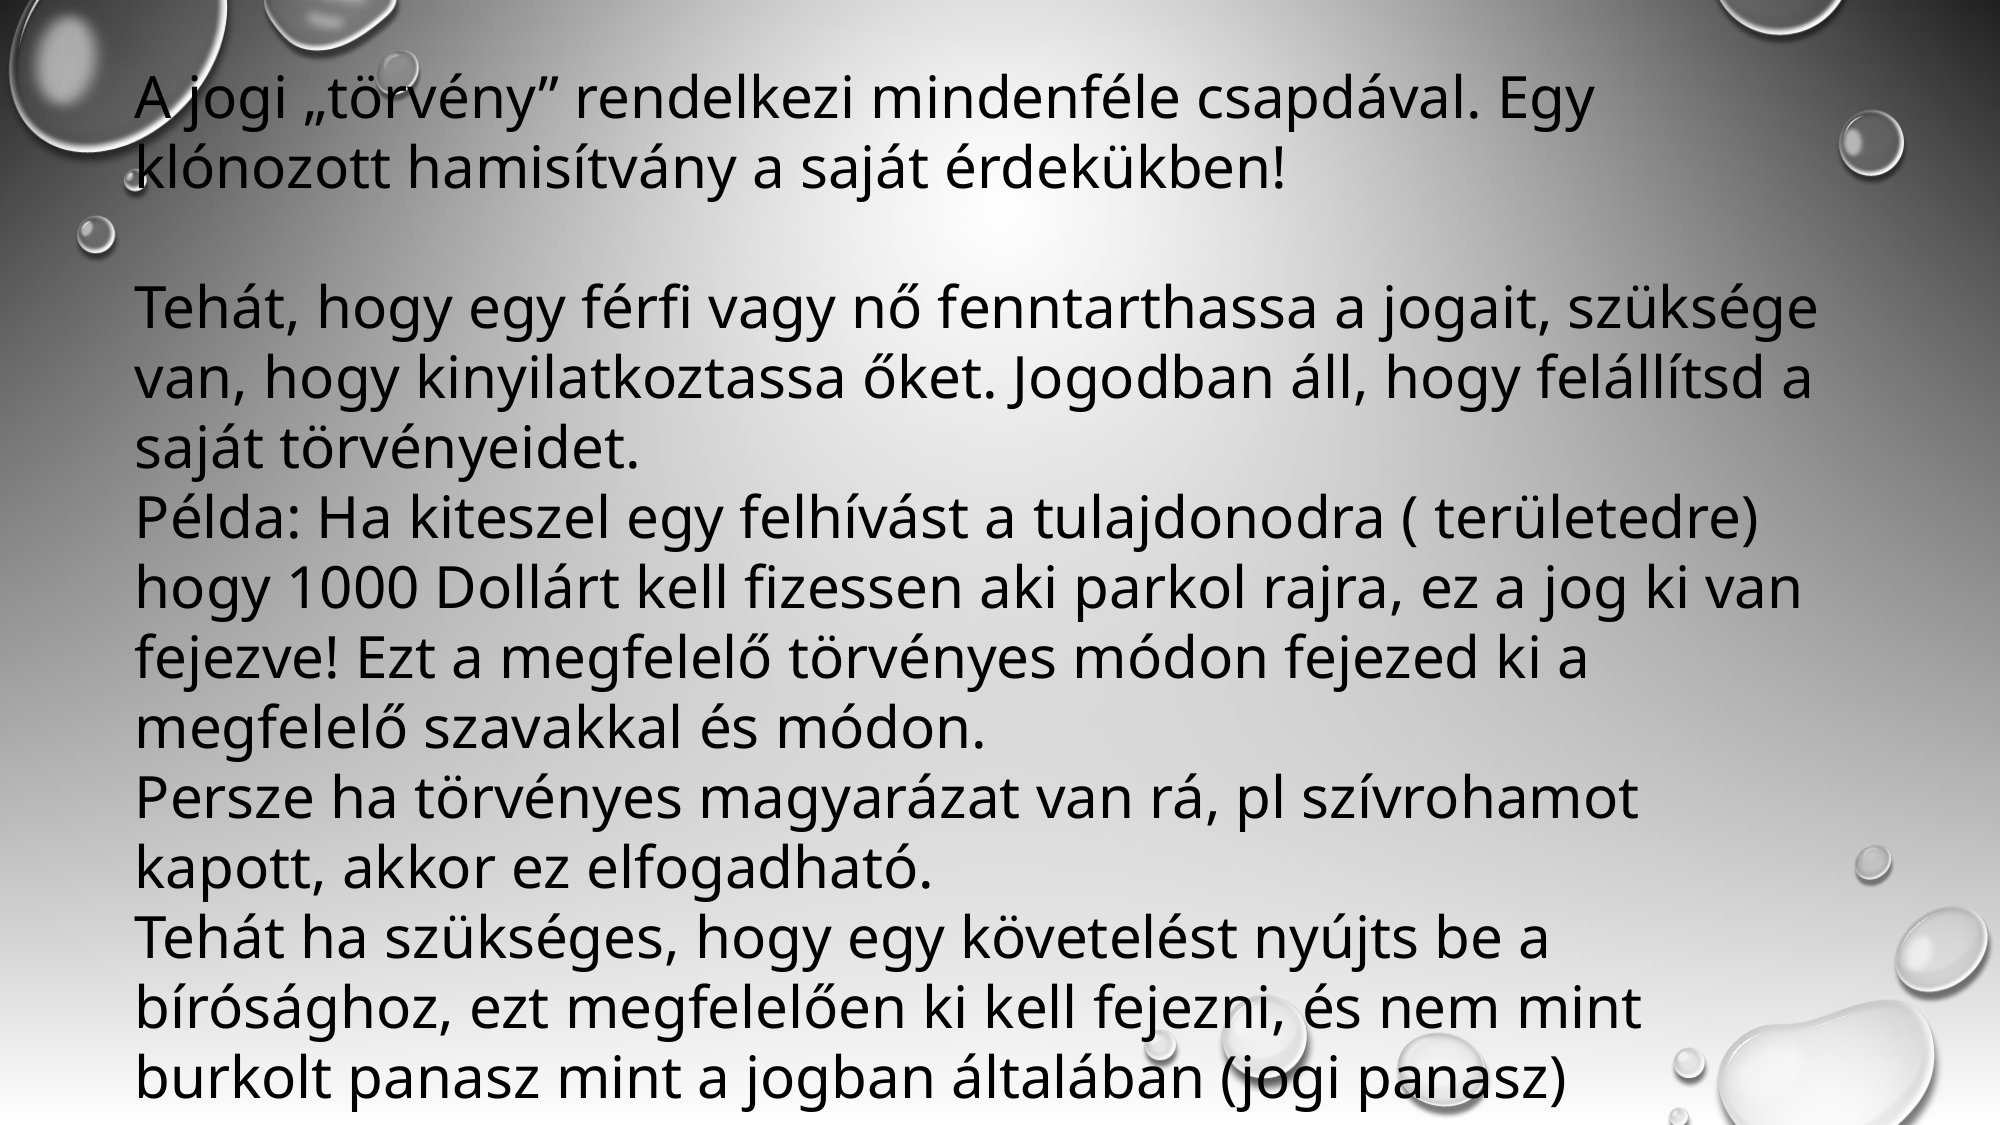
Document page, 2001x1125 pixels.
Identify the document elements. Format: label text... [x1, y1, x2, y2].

picture [0, 0, 2000, 1125]
text_box A jogi „törvény” rendelkezi mindenféle csapdával. Egy klónozott hamisítvány a saját érdekükben! Tehát, hogy egy férfi vagy nő fenntarthassa a jogait, szüksége van, hogy kinyilatkoztassa őket. Jogodban áll, hogy felállítsd a saját törvényeidet. Példa: Ha kiteszel egy felhívást a tulajdonodra ( területedre) hogy 1000 Dollárt kell fizessen aki parkol rajra, ez a jog ki van fejezve! Ezt a megfelelő törvényes módon fejezed ki a megfelelő szavakkal és módon. Persze ha törvényes magyarázat van rá, pl szívrohamot kapott, akkor ez elfogadható. Tehát ha szükséges, hogy egy követelést nyújts be a bírósághoz, ezt megfelelően ki kell fejezni, és nem mint burkolt panasz mint a jogban általában (jogi panasz) [120, 53, 1854, 1125]
